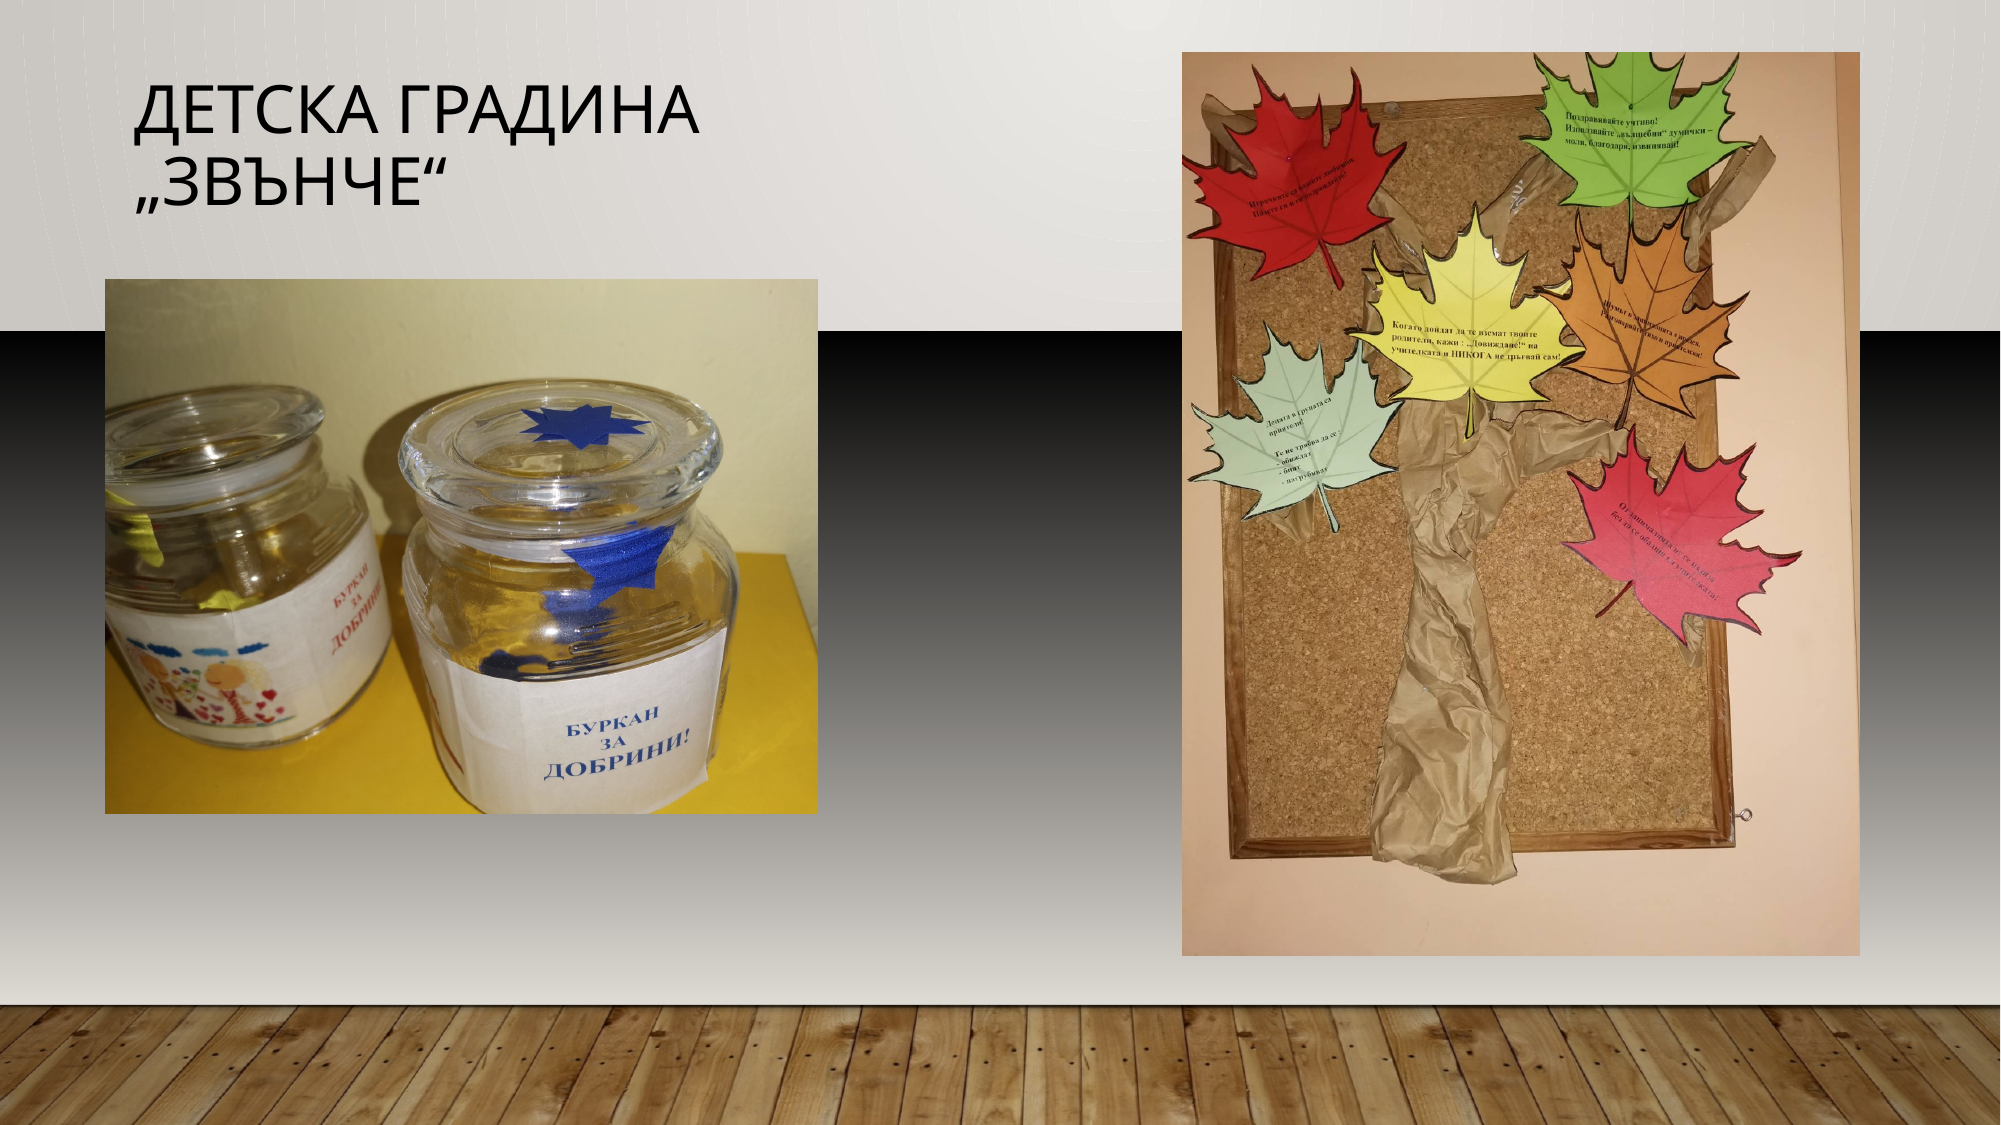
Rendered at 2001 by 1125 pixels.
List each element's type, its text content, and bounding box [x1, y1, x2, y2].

picture [1182, 52, 1860, 956]
picture [105, 279, 818, 814]
text_box Детска градина „Звънче“ [119, 68, 999, 182]
